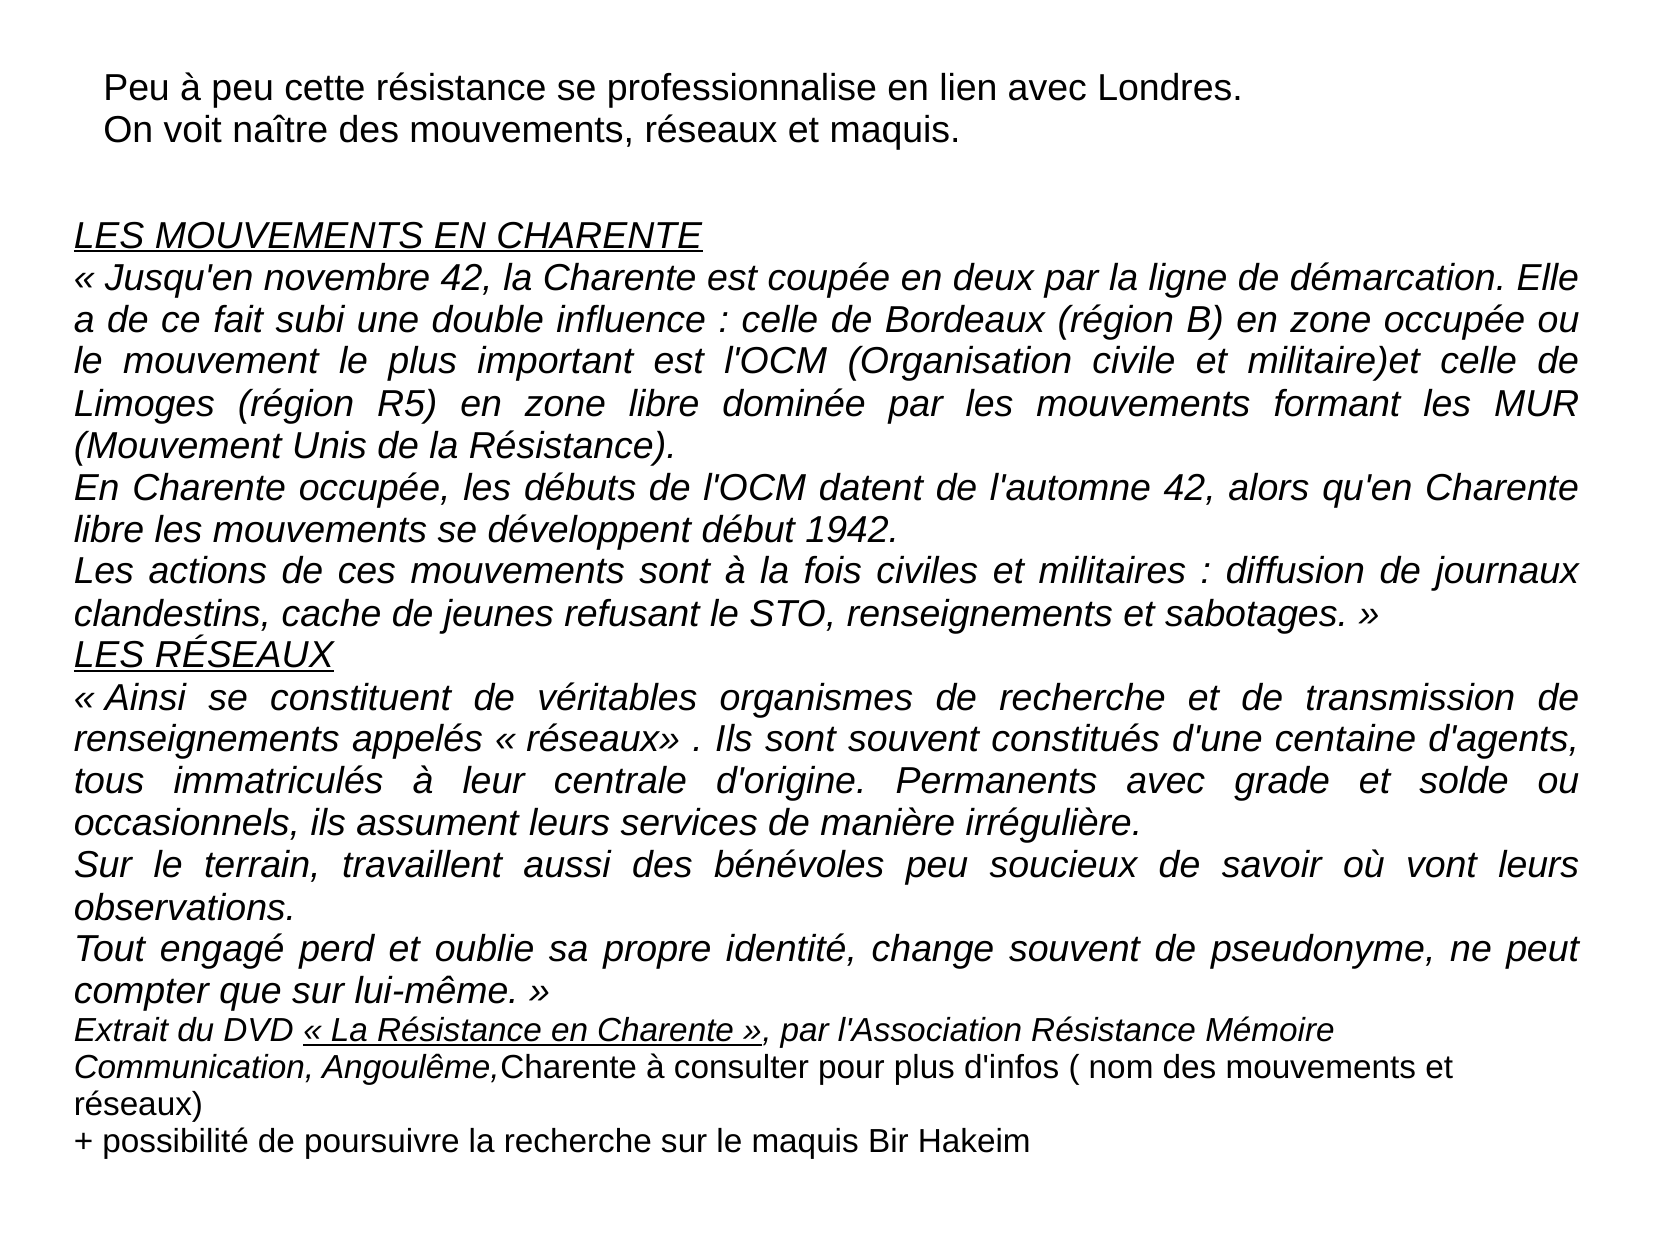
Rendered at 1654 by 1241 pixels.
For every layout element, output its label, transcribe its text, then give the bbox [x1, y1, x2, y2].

text_box Peu à peu cette résistance se professionnalise en lien avec Londres. On voit naître des mouvements, réseaux et maquis. [88, 59, 1258, 158]
text_box LES MOUVEMENTS EN CHARENTE « Jusqu'en novembre 42, la Charente est coupée en deux par la ligne de démarcation. Elle a de ce fait subi une double influence : celle de Bordeaux (région B) en zone occupée ou le mouvement le plus important est l'OCM (Organisation civile et militaire)et celle de Limoges (région R5) en zone libre dominée par les mouvements formant les MUR (Mouvement Unis de la Résistance). En Charente occupée, les débuts de l'OCM datent de l'automne 42, alors qu'en Charente libre les mouvements se développent début 1942. Les actions de ces mouvements sont à la fois civiles et militaires : diffusion de journaux clandestins, cache de jeunes refusant le STO, renseignements et sabotages. » LES RÉSEAUX « Ainsi se constituent de véritables organismes de recherche et de transmission de renseignements appelés « réseaux» . Ils sont souvent constitués d'une centaine d'agents, tous immatriculés à leur centrale d'origine. Permanents avec grade et solde ou occasionnels, ils assument leurs services de manière irrégulière. Sur le terrain, travaillent aussi des bénévoles peu soucieux de savoir où vont leurs observations. Tout engagé perd et oublie sa propre identité, change souvent de pseudonyme, ne peut compter que sur lui-même. » Extrait du DVD « La Résistance en Charente », par l'Association Résistance Mémoire Communication, Angoulême,Charente à consulter pour plus d'infos ( nom des mouvements et réseaux) + possibilité de poursuivre la recherche sur le maquis Bir Hakeim [59, 206, 1595, 1182]
